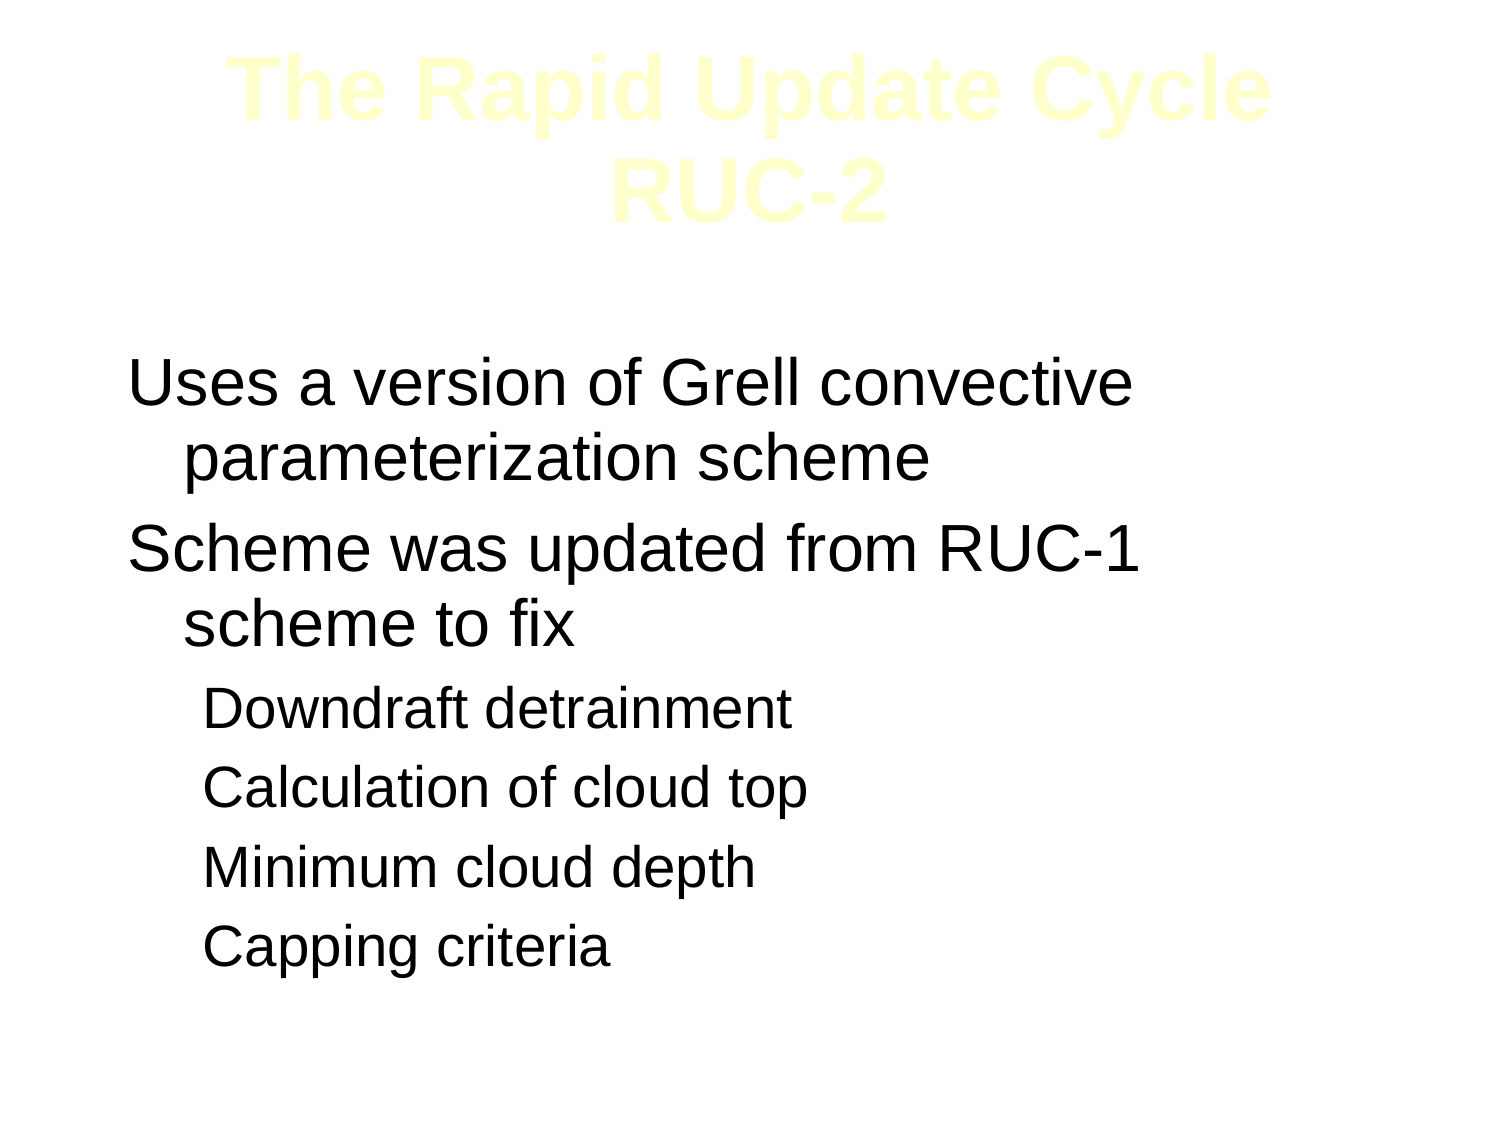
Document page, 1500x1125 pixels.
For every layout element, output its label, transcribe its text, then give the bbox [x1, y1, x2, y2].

title The Rapid Update Cycle RUC-2 [112, 14, 1388, 250]
list Uses a version of Grell convective parameterization scheme Scheme was updated from RUC-1 scheme to fix Downdraft detrainment Calculation of cloud top Minimum cloud depth Capping criteria [112, 337, 1388, 1028]
